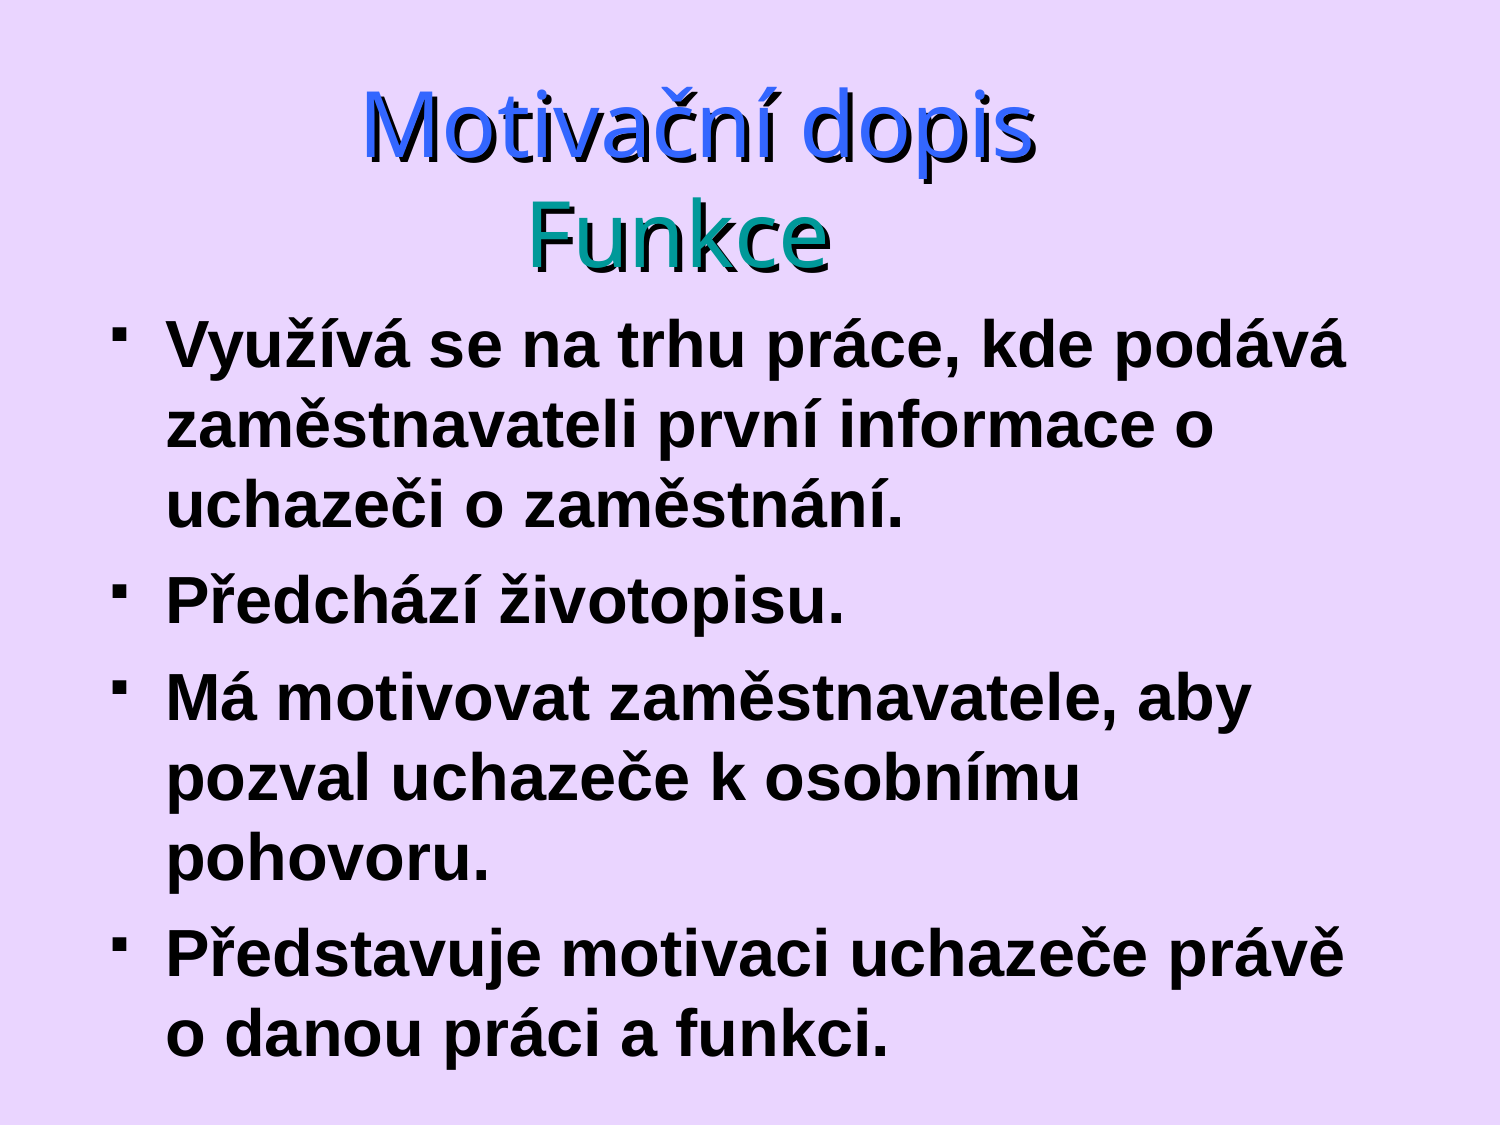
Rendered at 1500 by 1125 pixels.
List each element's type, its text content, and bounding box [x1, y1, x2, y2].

list Využívá se na trhu práce, kde podává zaměstnavateli první informace o uchazeči o zaměstnání. Předchází životopisu. Má motivovat zaměstnavatele, aby pozval uchazeče k osobnímu pohovoru. Představuje motivaci uchazeče právě o danou práci a funkci. [93, 292, 1418, 1125]
title Motivační dopis Funkce [224, 49, 1425, 293]
